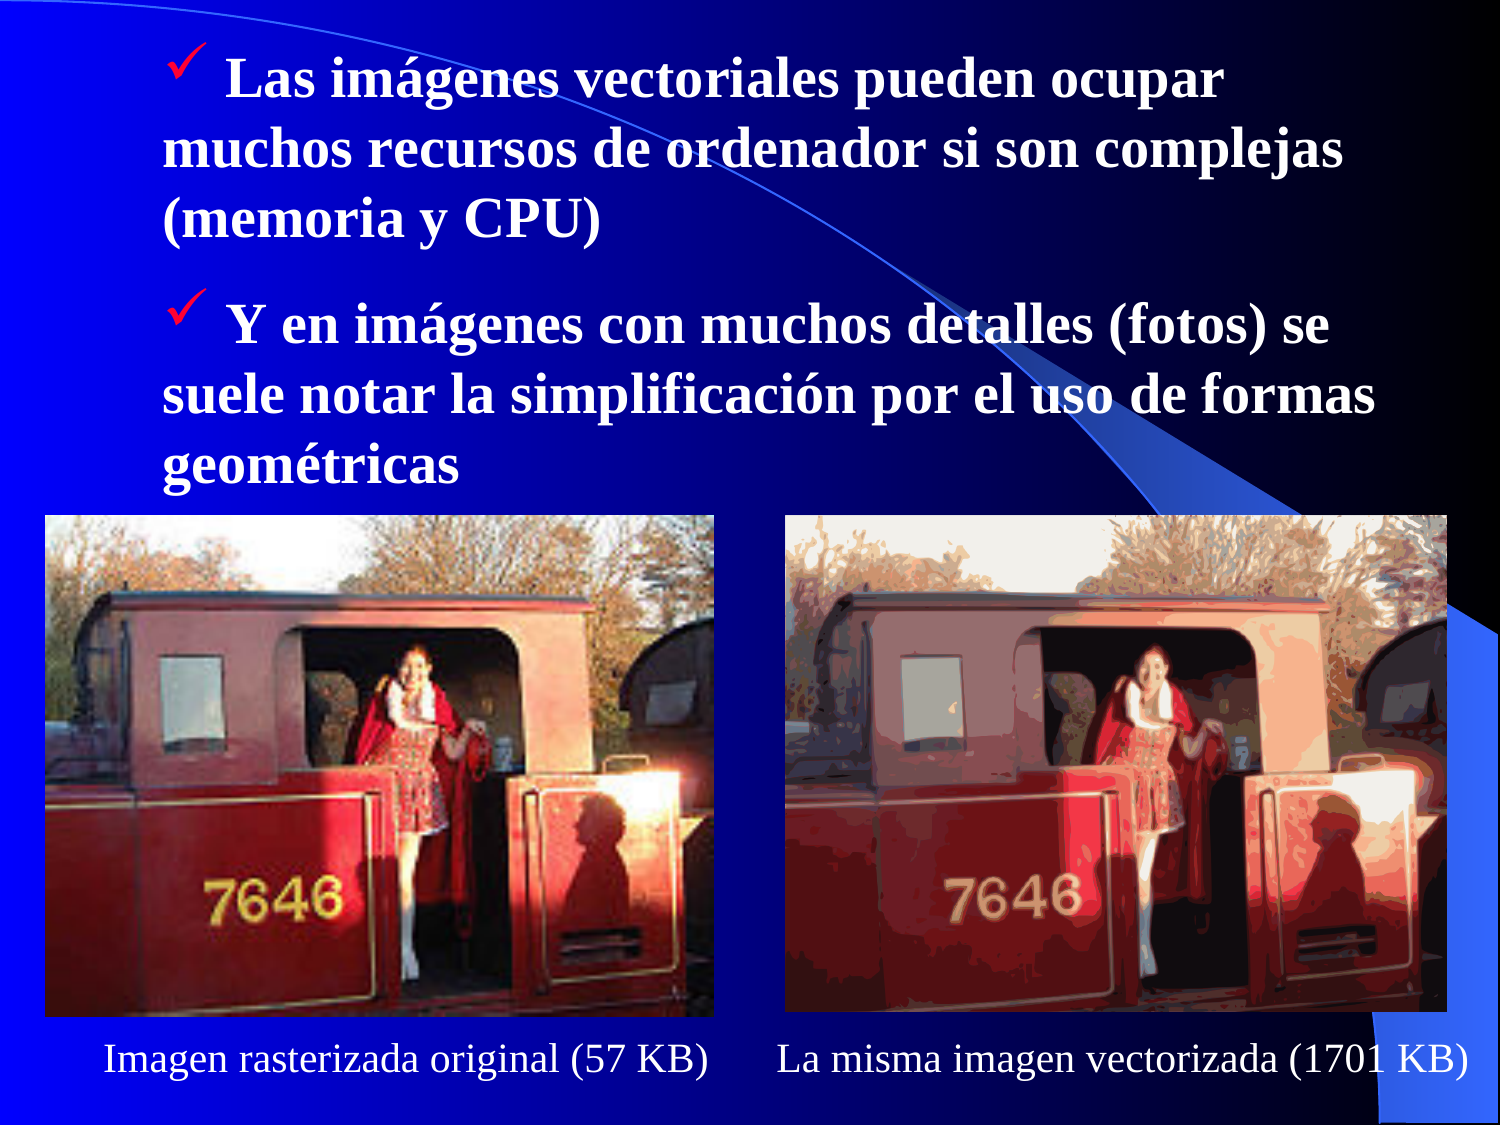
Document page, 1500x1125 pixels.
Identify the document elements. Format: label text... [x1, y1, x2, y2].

text_box Las imágenes vectoriales pueden ocupar muchos recursos de ordenador si son complejas (memoria y CPU) Y en imágenes con muchos detalles (fotos) se suele notar la simplificación por el uso de formas geométricas [147, 31, 1400, 610]
picture [785, 515, 1447, 1012]
text_box La misma imagen vectorizada (1701 KB) [761, 1023, 1500, 1089]
text_box Imagen rasterizada original (57 KB) [88, 1023, 751, 1089]
picture [45, 515, 714, 1017]
